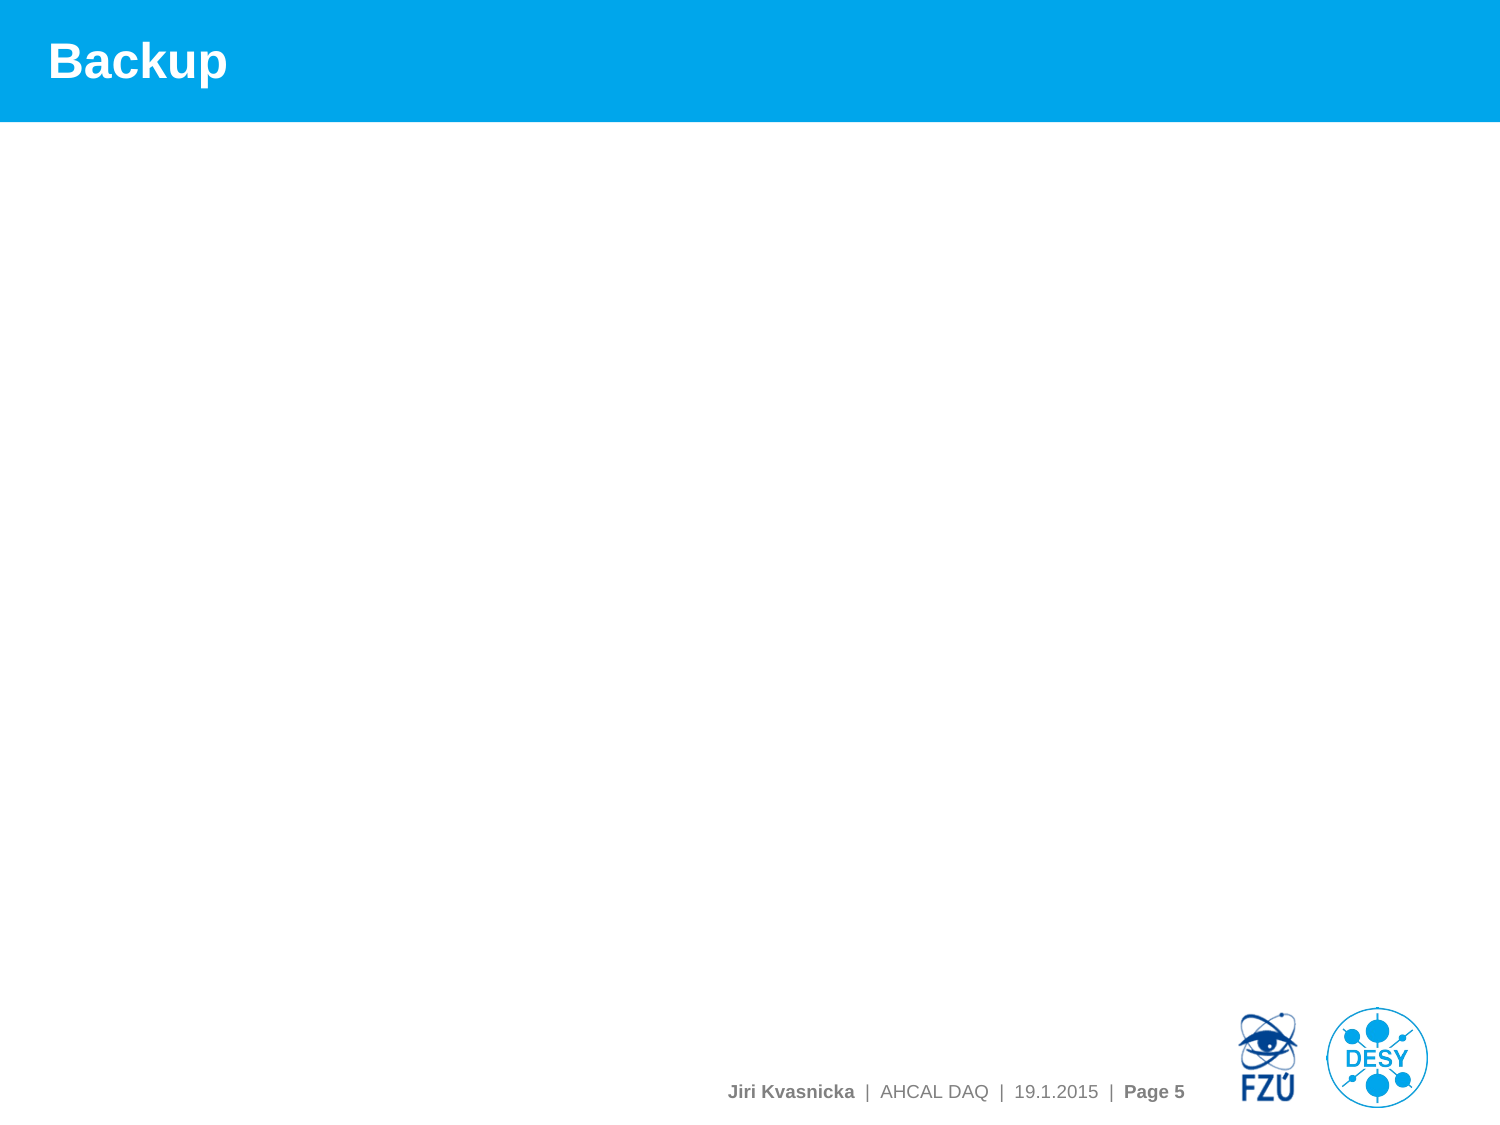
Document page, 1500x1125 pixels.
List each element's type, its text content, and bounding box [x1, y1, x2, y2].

picture [1326, 1007, 1428, 1108]
picture [1215, 1004, 1321, 1110]
title Backup [47, 16, 1446, 107]
